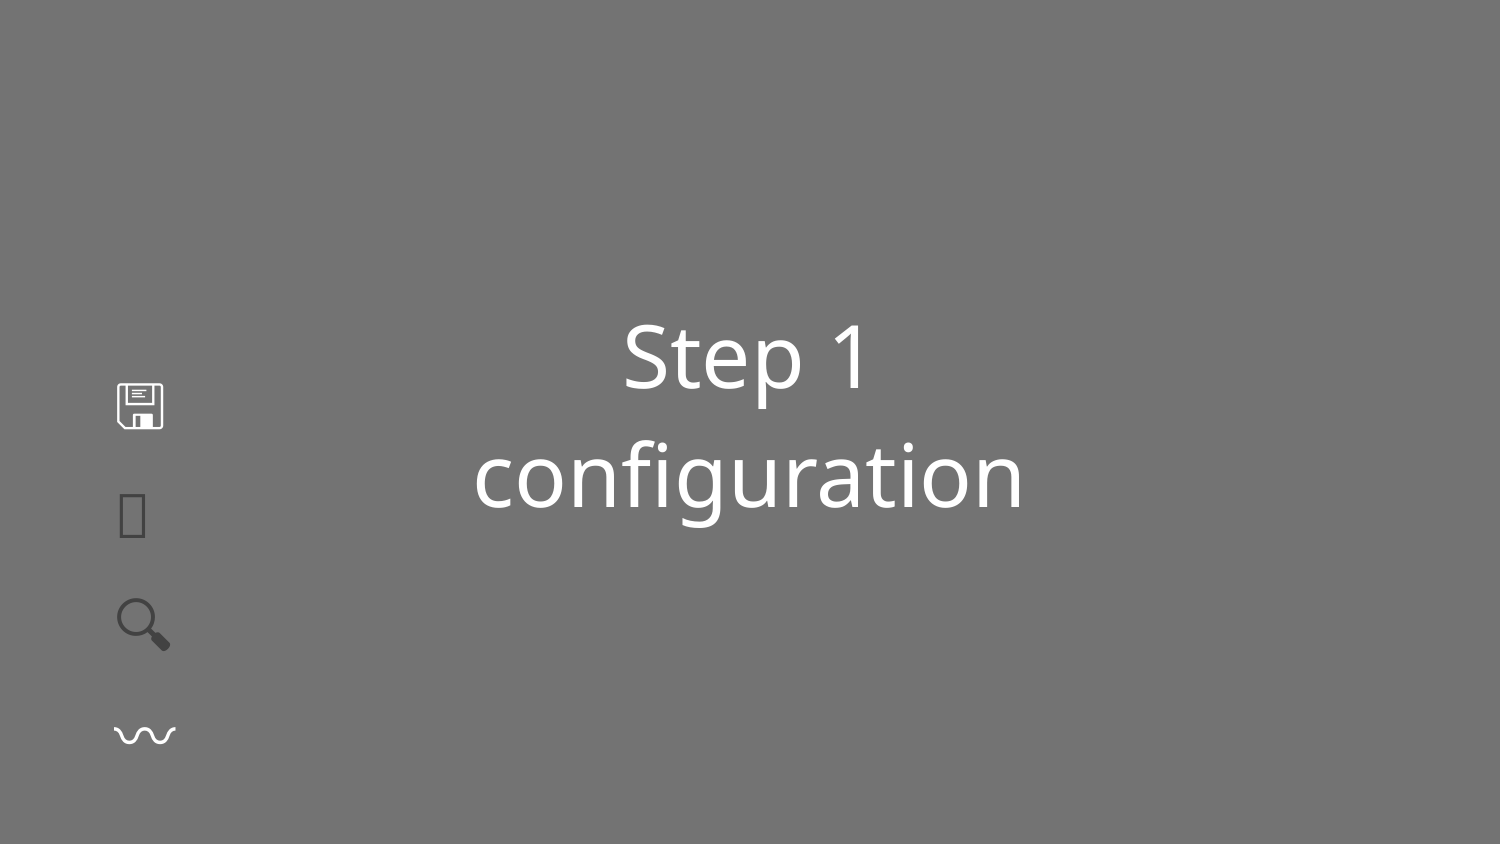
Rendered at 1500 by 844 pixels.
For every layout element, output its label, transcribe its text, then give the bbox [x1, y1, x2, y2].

title Step 1 configuration [75, 58, 1425, 771]
list 🖫 🔗 🔍 〰 [99, 314, 284, 807]
